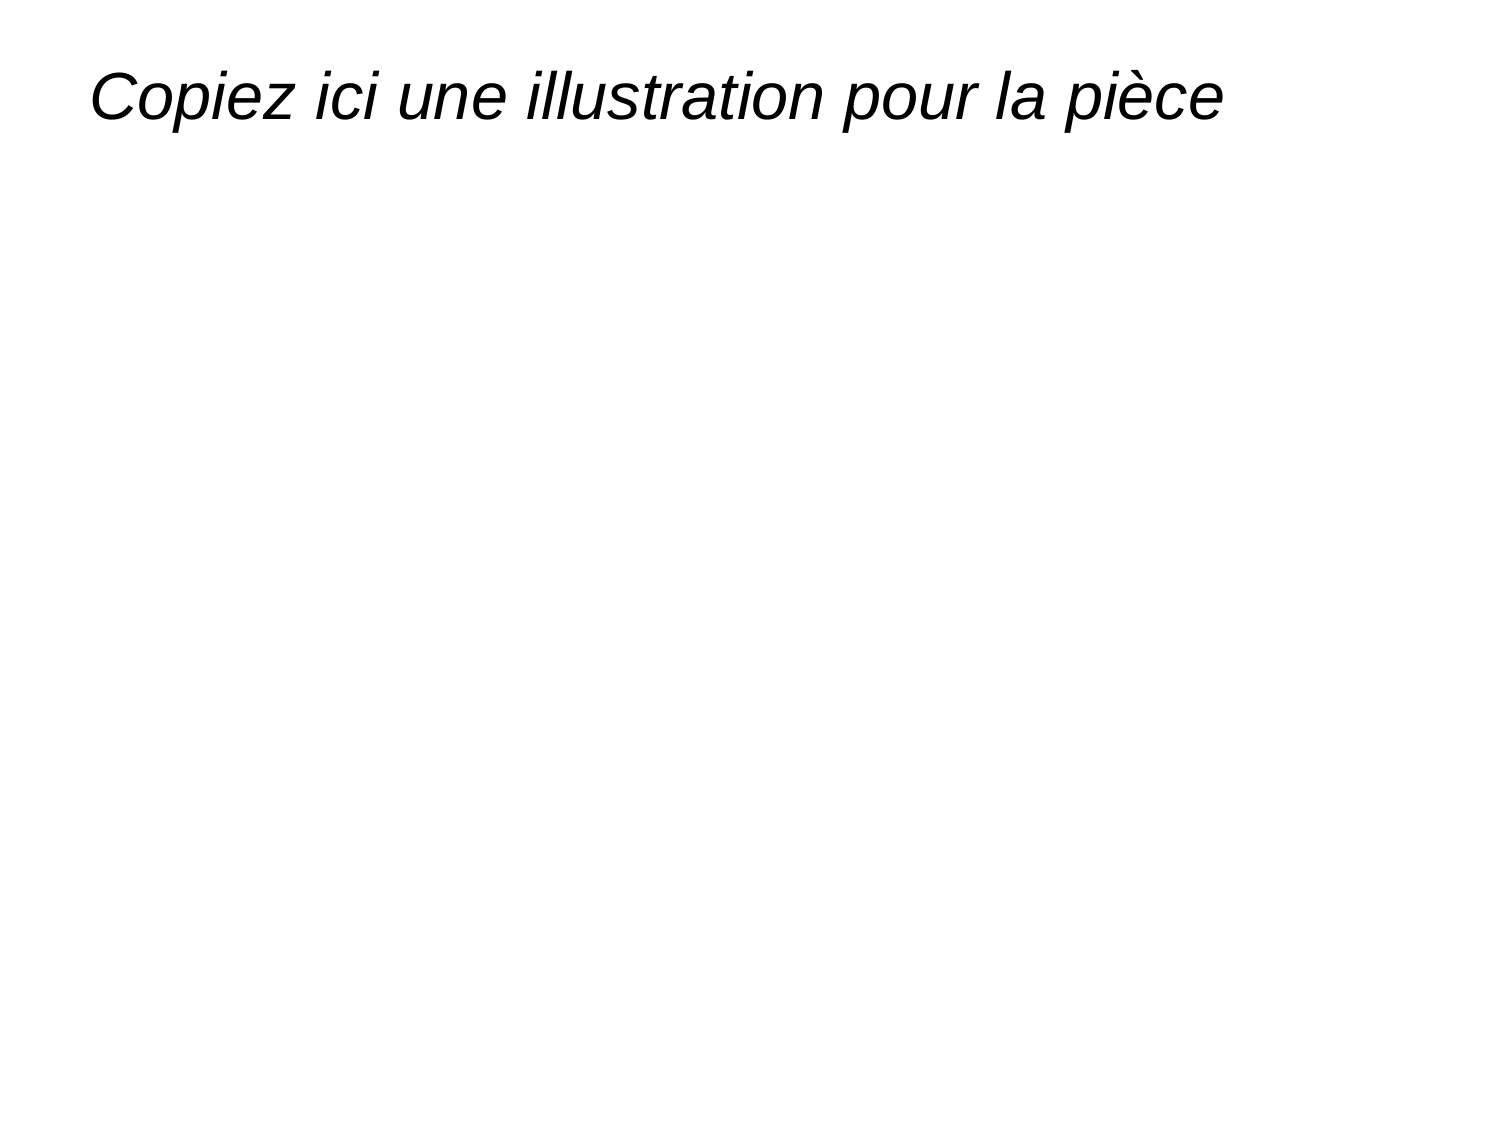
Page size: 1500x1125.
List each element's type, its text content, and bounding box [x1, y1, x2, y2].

list Copiez ici une illustration pour la pièce [75, 45, 1426, 1006]
